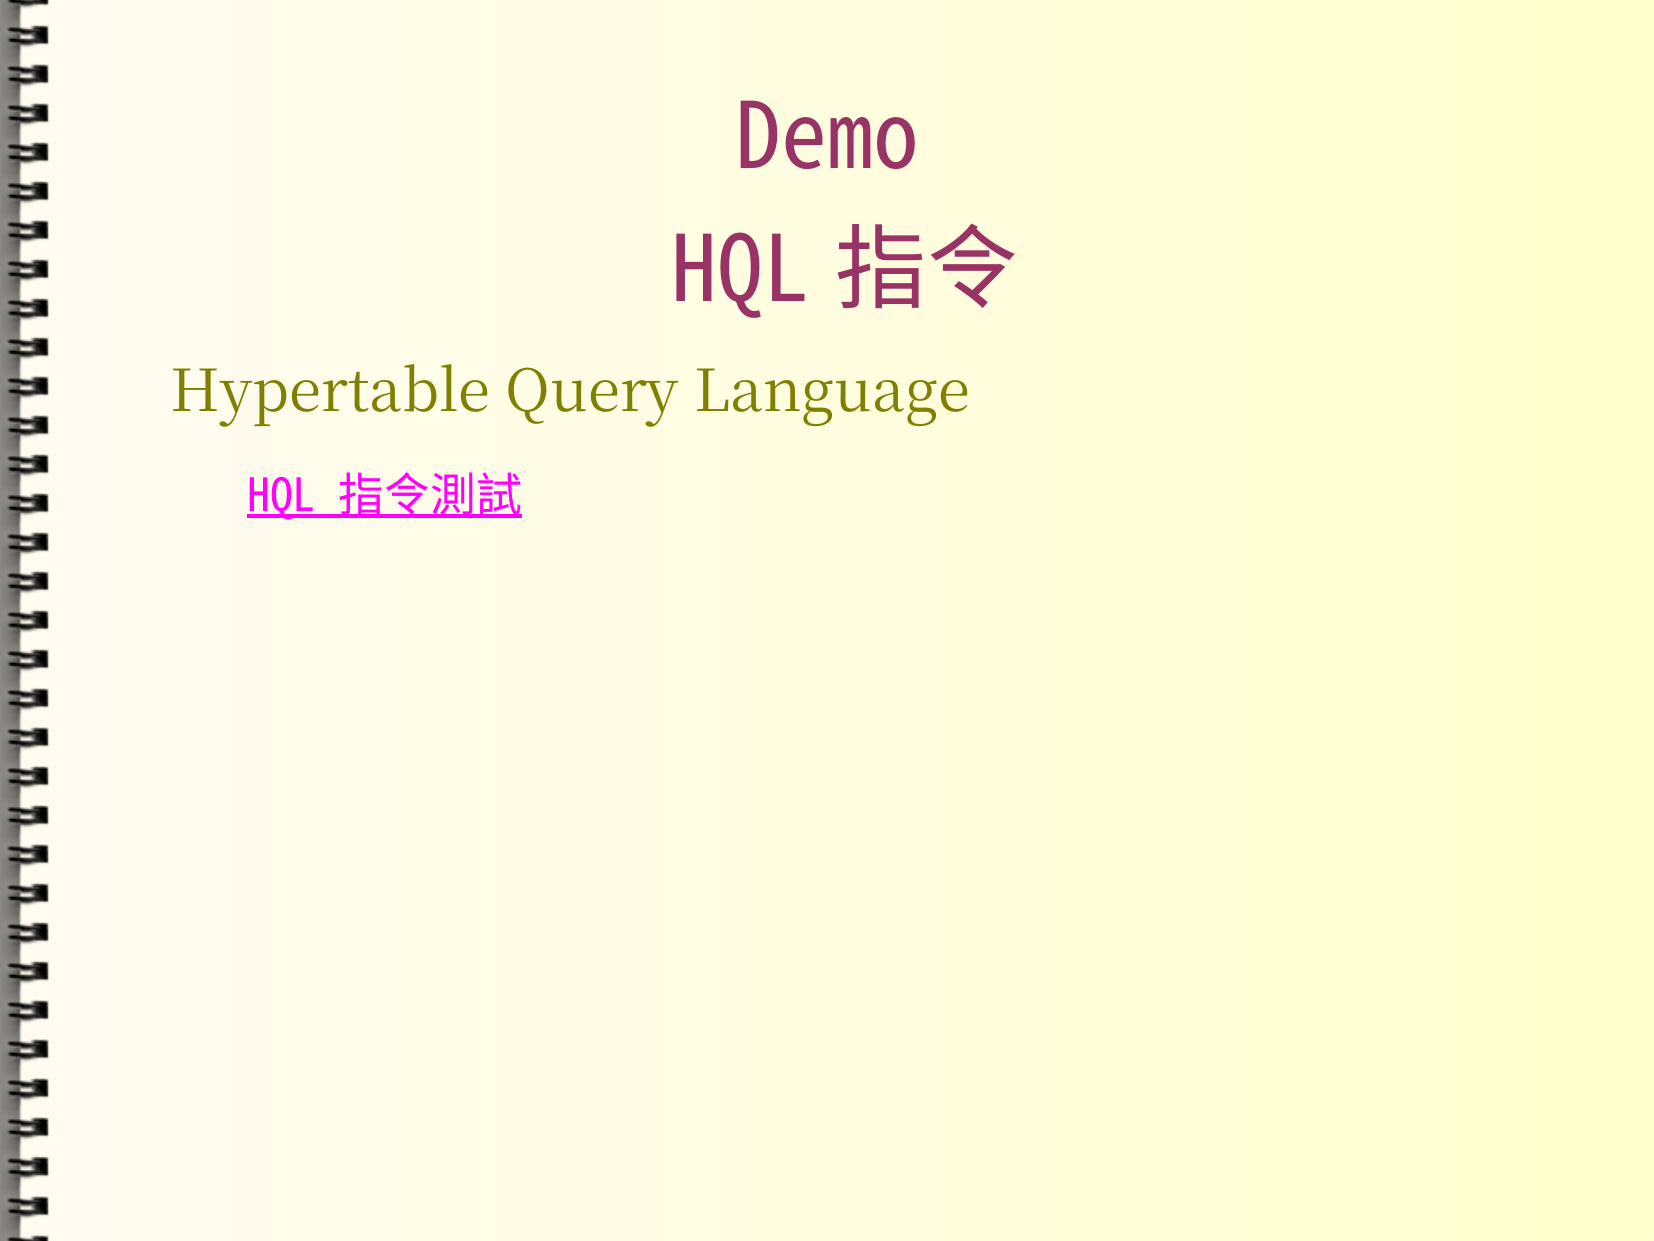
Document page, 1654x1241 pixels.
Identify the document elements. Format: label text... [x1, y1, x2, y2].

list Hypertable Query Language HQL 指令測試 [152, 344, 1534, 1127]
title Demo HQL指令 [121, 84, 1534, 305]
picture [0, 0, 1654, 1241]
